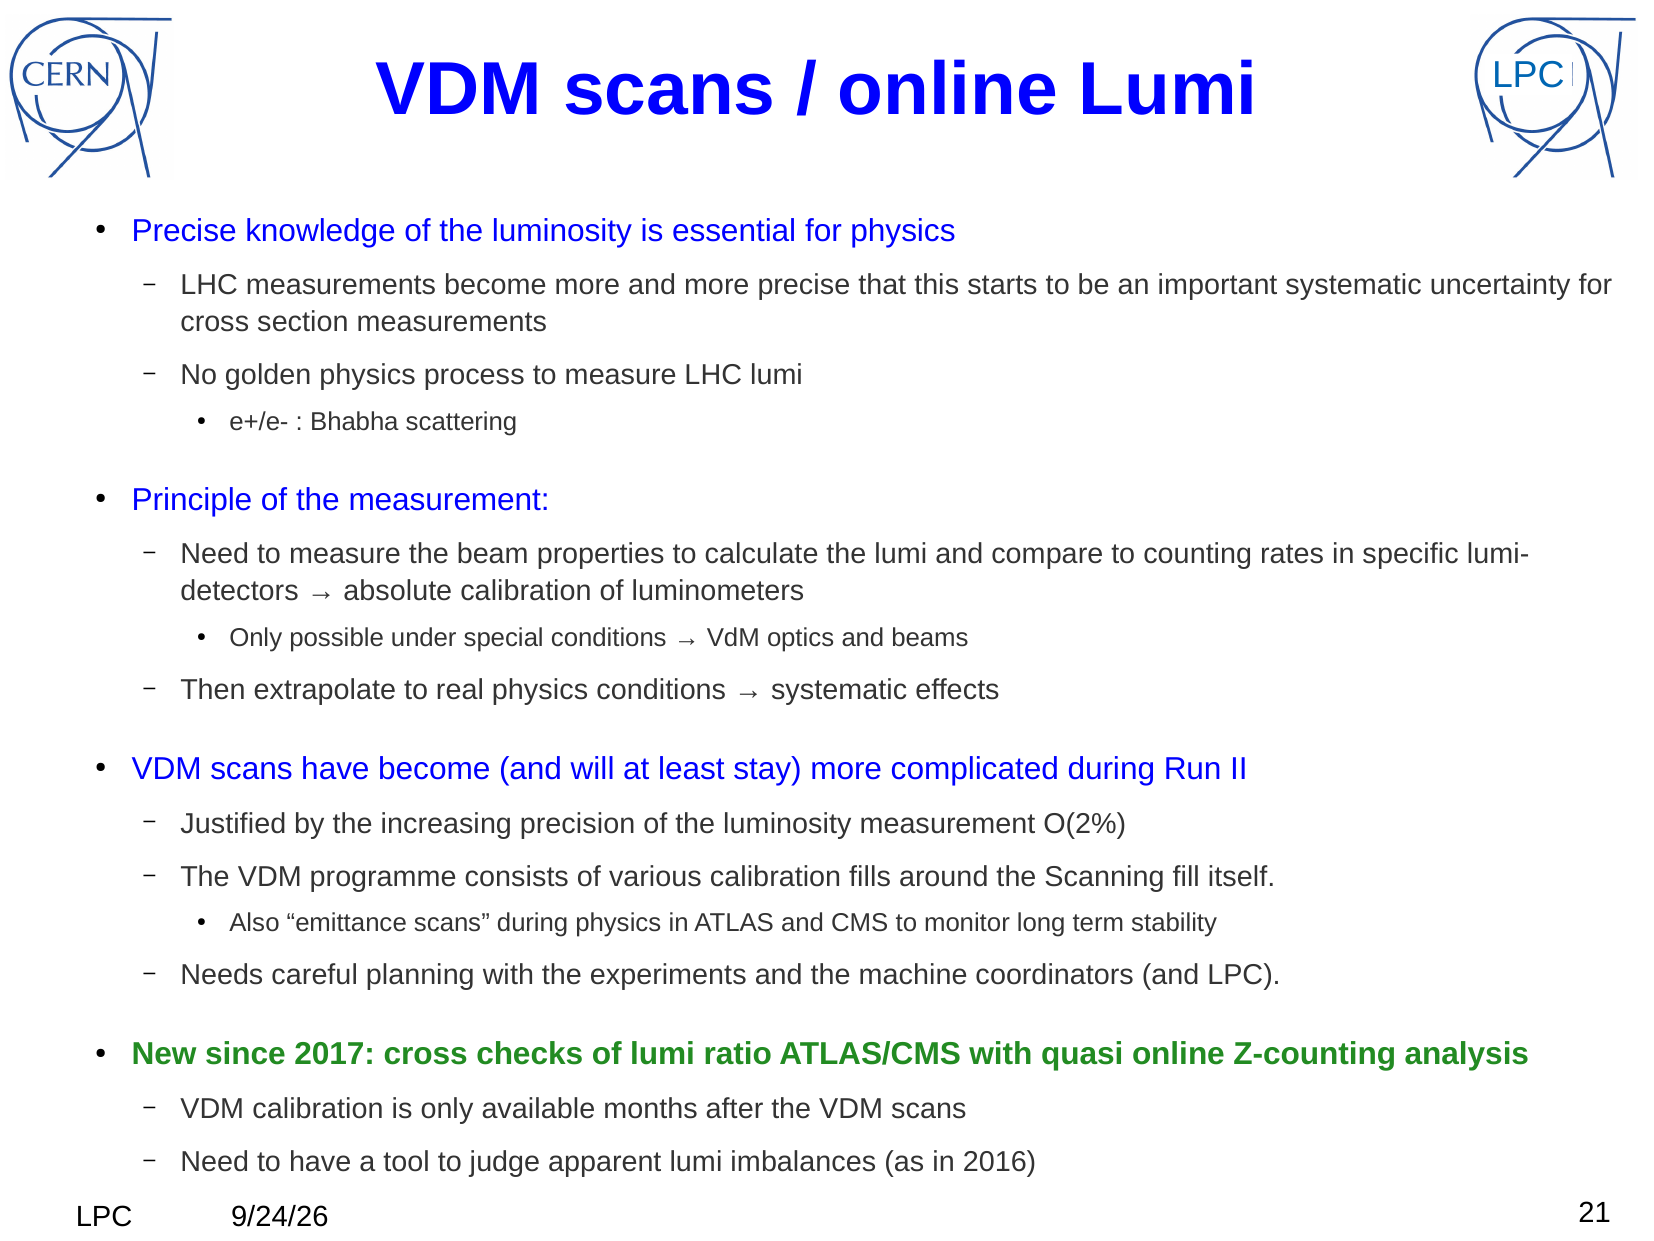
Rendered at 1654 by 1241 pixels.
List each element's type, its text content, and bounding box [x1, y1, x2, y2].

picture [5, 14, 174, 180]
title VDM scans / online Lumi [173, 5, 1461, 172]
picture [1470, 14, 1638, 180]
list Precise knowledge of the luminosity is essential for physics LHC measurements become more and more precise that this starts to be an important systematic uncertainty for cross section measurements No golden physics process to measure LHC lumi e+/e- : Bhabha scattering Principle of the measurement: Need to measure the beam properties to calculate the lumi and compare to counting rates in specific lumi-detectors → absolute calibration of luminometers Only possible under special conditions → VdM optics and beams Then extrapolate to real physics conditions → systematic effects VDM scans have become (and will at least stay) more complicated during Run II Justified by the increasing precision of the luminosity measurement O(2%) The VDM programme consists of various calibration fills around the Scanning fill itself. Also “emittance scans” during physics in ATLAS and CMS to monitor long term stability Needs careful planning with the experiments and the machine coordinators (and LPC). New since 2017: cross checks of lumi ratio ATLAS/CMS with quasi online Z-counting analysis VDM calibration is only available months after the VDM scans Need to have a tool to judge apparent lumi imbalances (as in 2016) [82, 195, 1621, 1186]
